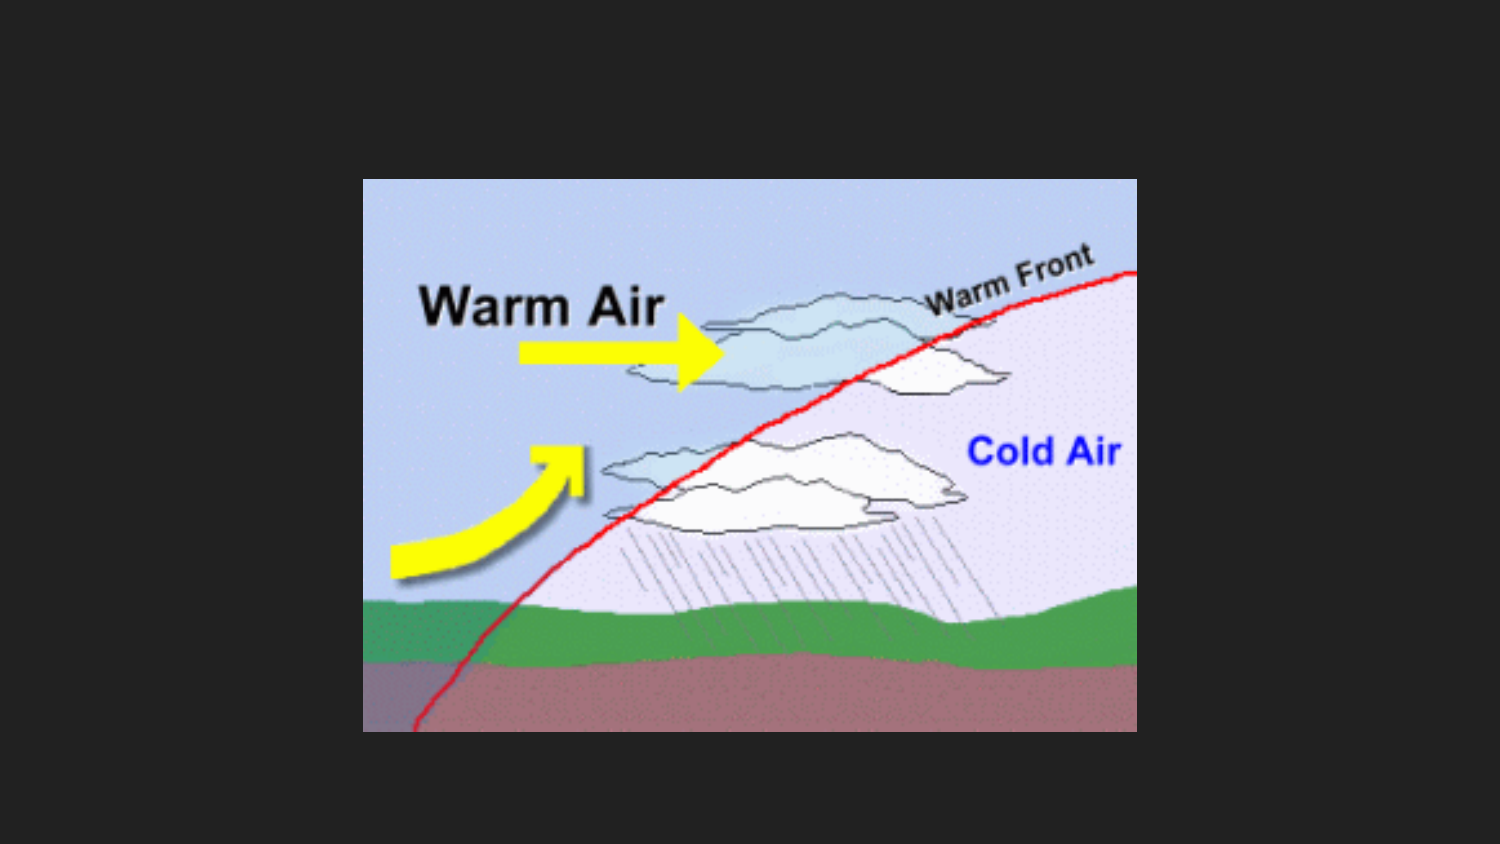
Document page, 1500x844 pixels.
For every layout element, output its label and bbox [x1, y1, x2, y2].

picture [363, 179, 1137, 732]
